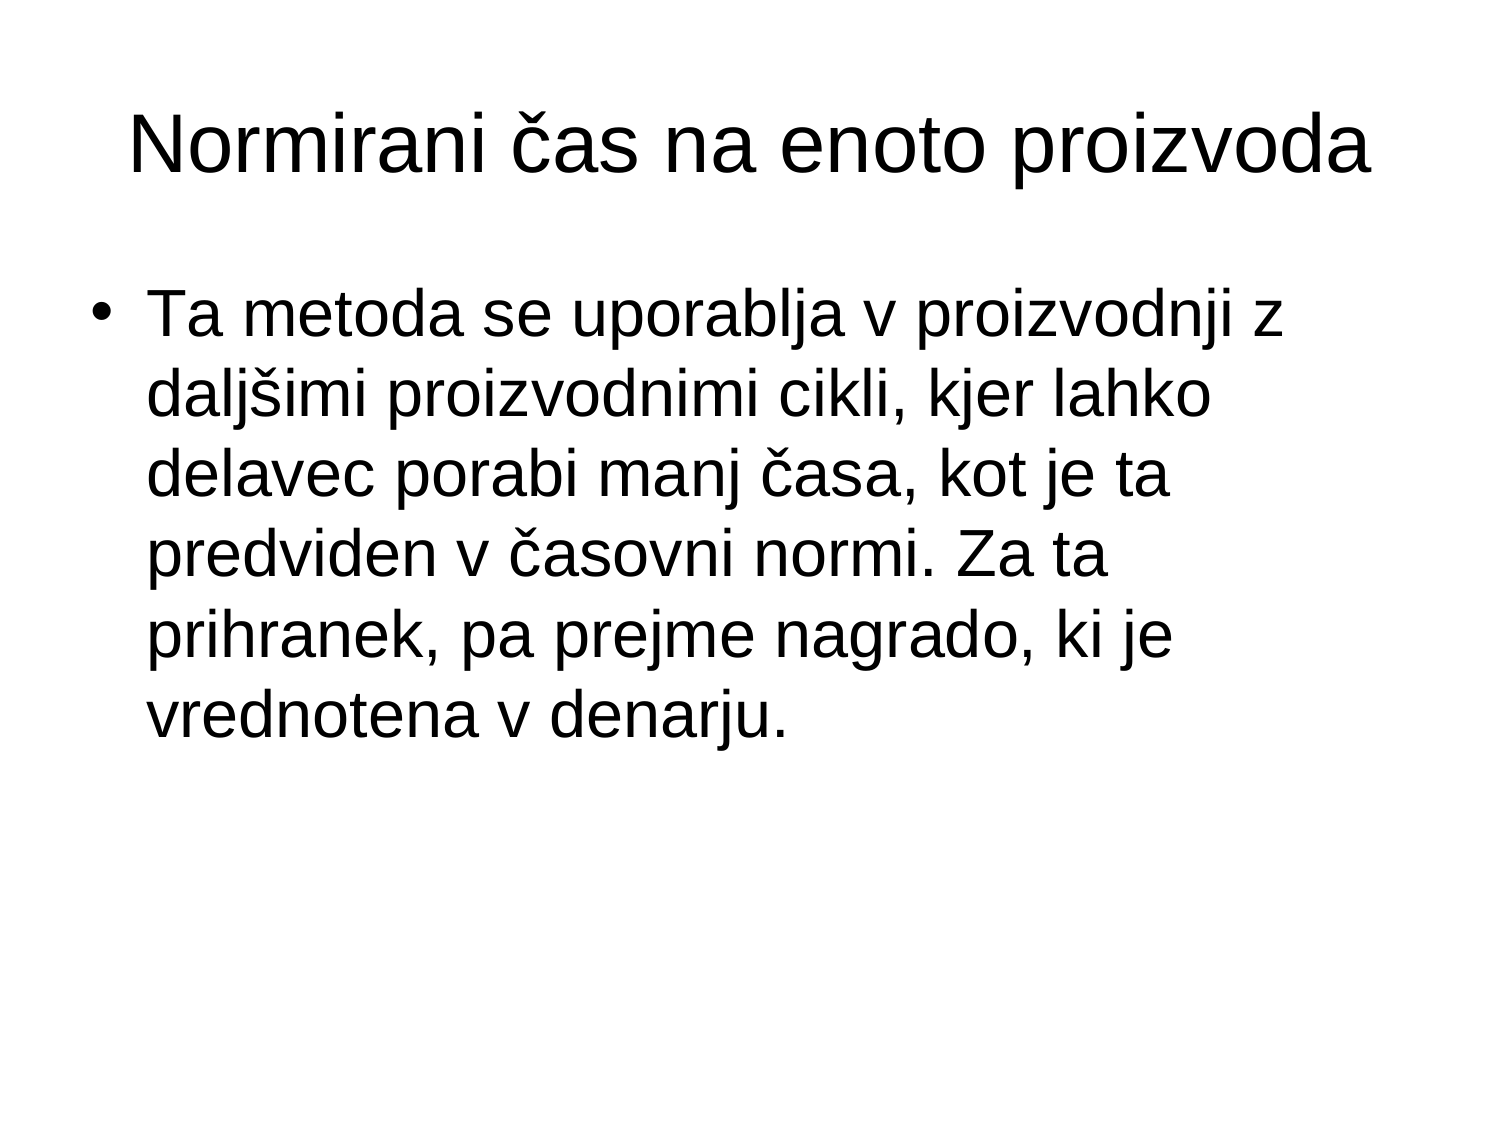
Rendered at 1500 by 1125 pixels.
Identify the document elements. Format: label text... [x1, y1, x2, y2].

list Ta metoda se uporablja v proizvodnji z daljšimi proizvodnimi cikli, kjer lahko delavec porabi manj časa, kot je ta predviden v časovni normi. Za ta prihranek, pa prejme nagrado, ki je vrednotena v denarju. [75, 262, 1426, 1006]
title Normirani čas na enoto proizvoda [75, 45, 1426, 233]
